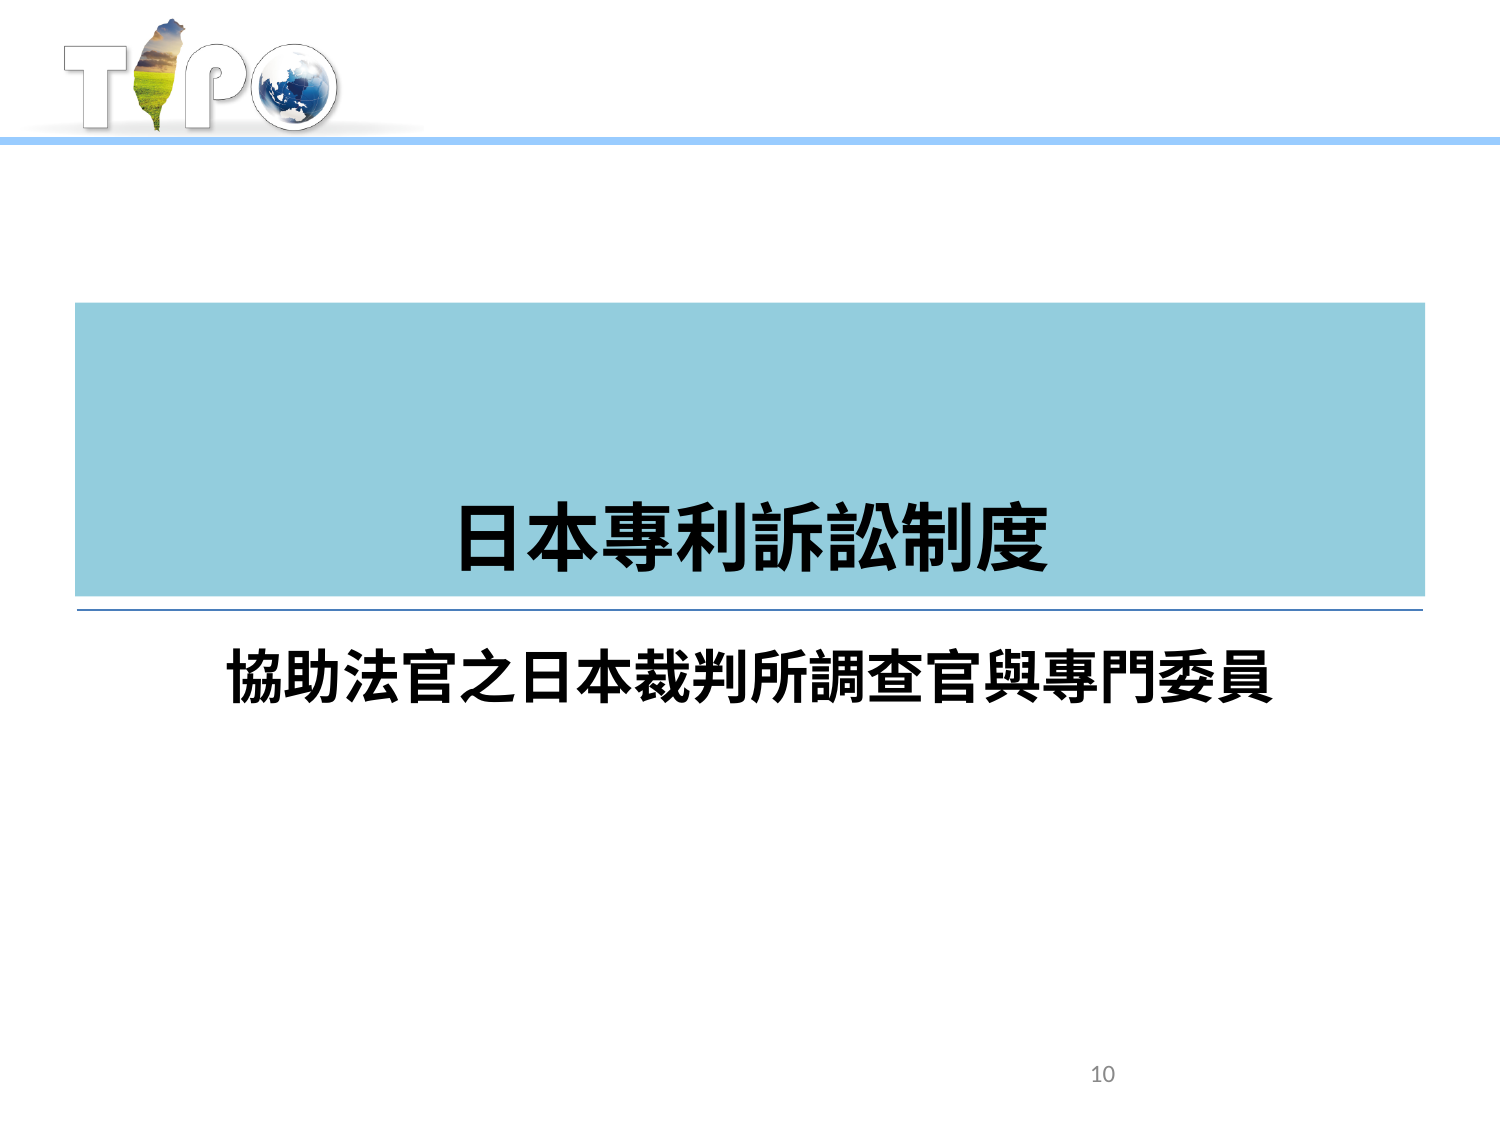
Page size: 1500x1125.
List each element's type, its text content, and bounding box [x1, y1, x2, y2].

text_box 9 [1074, 1042, 1426, 1103]
title 日本專利訴訟制度 [75, 302, 1426, 597]
text_box 協助法官之日本裁判所調查官與專門委員 [76, 632, 1424, 719]
